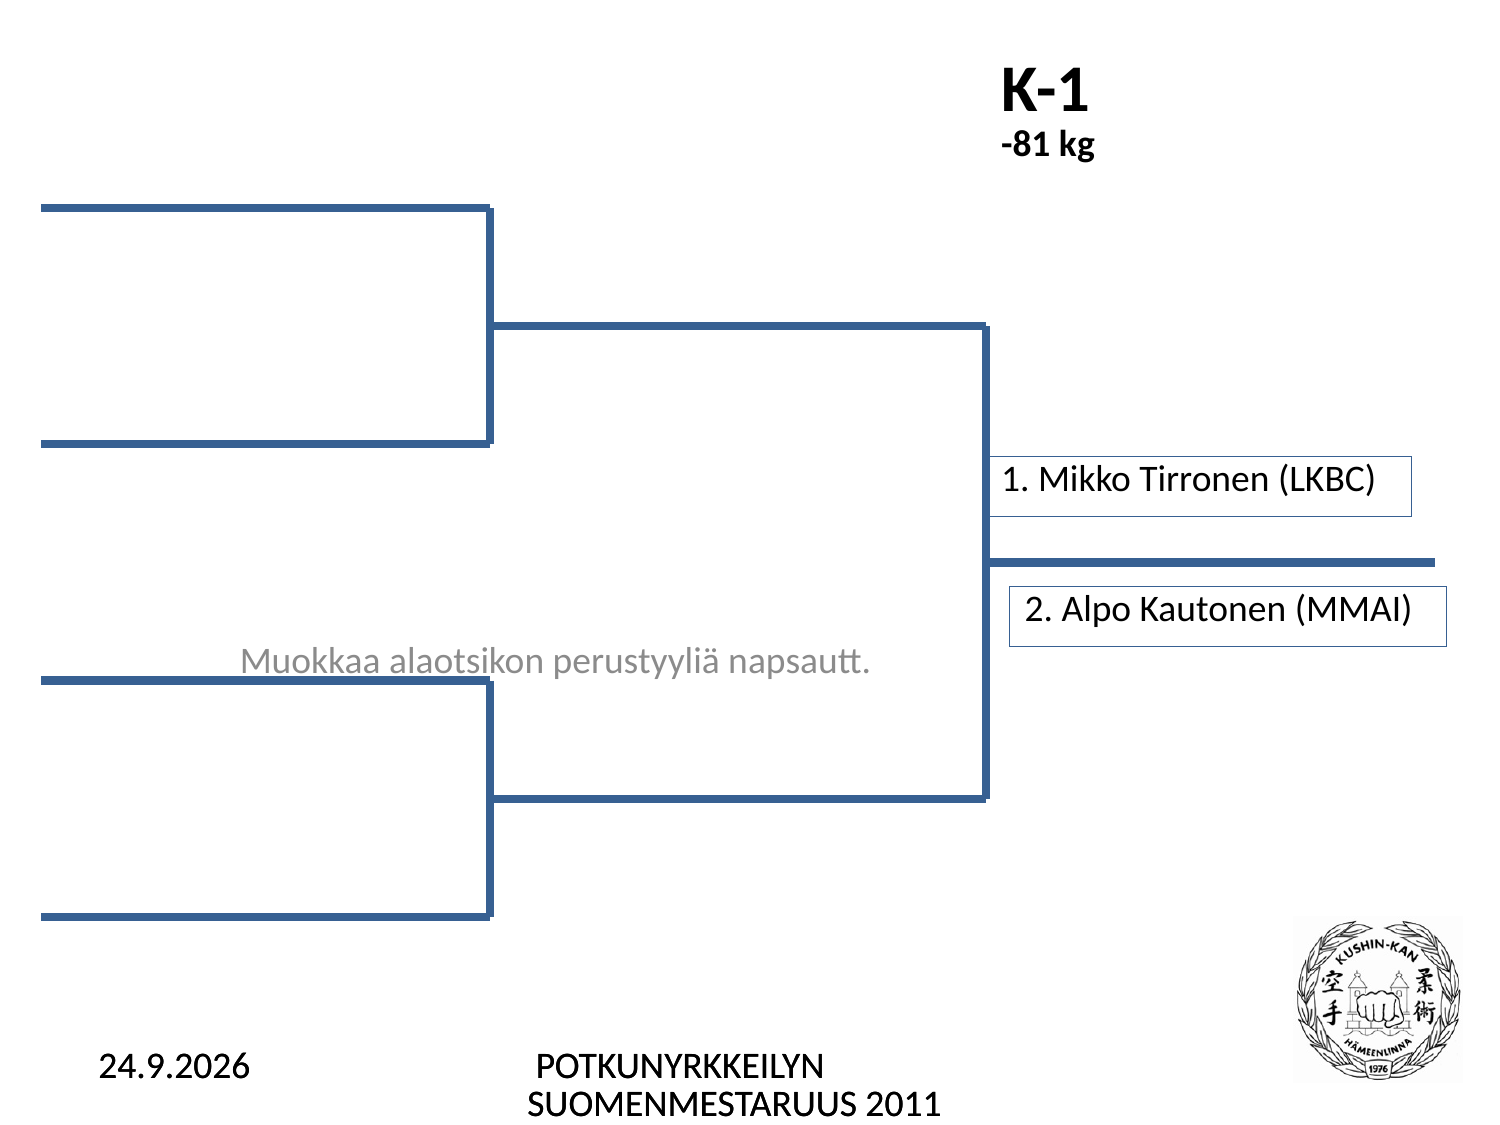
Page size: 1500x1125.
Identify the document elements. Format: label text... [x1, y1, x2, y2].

text_box K-1 -81 kg [986, 54, 1400, 196]
footer POTKUNYRKKEILYN SUOMENMESTARUUS 2011 [512, 1042, 988, 1103]
slide_number 8.5.2011 [75, 1042, 425, 1103]
text_box 2. Alpo Kautonen (MMAI) [1009, 586, 1447, 647]
text_box 1. Mikko Tirronen (LKBC) [990, 456, 1412, 517]
picture [1293, 916, 1463, 1083]
